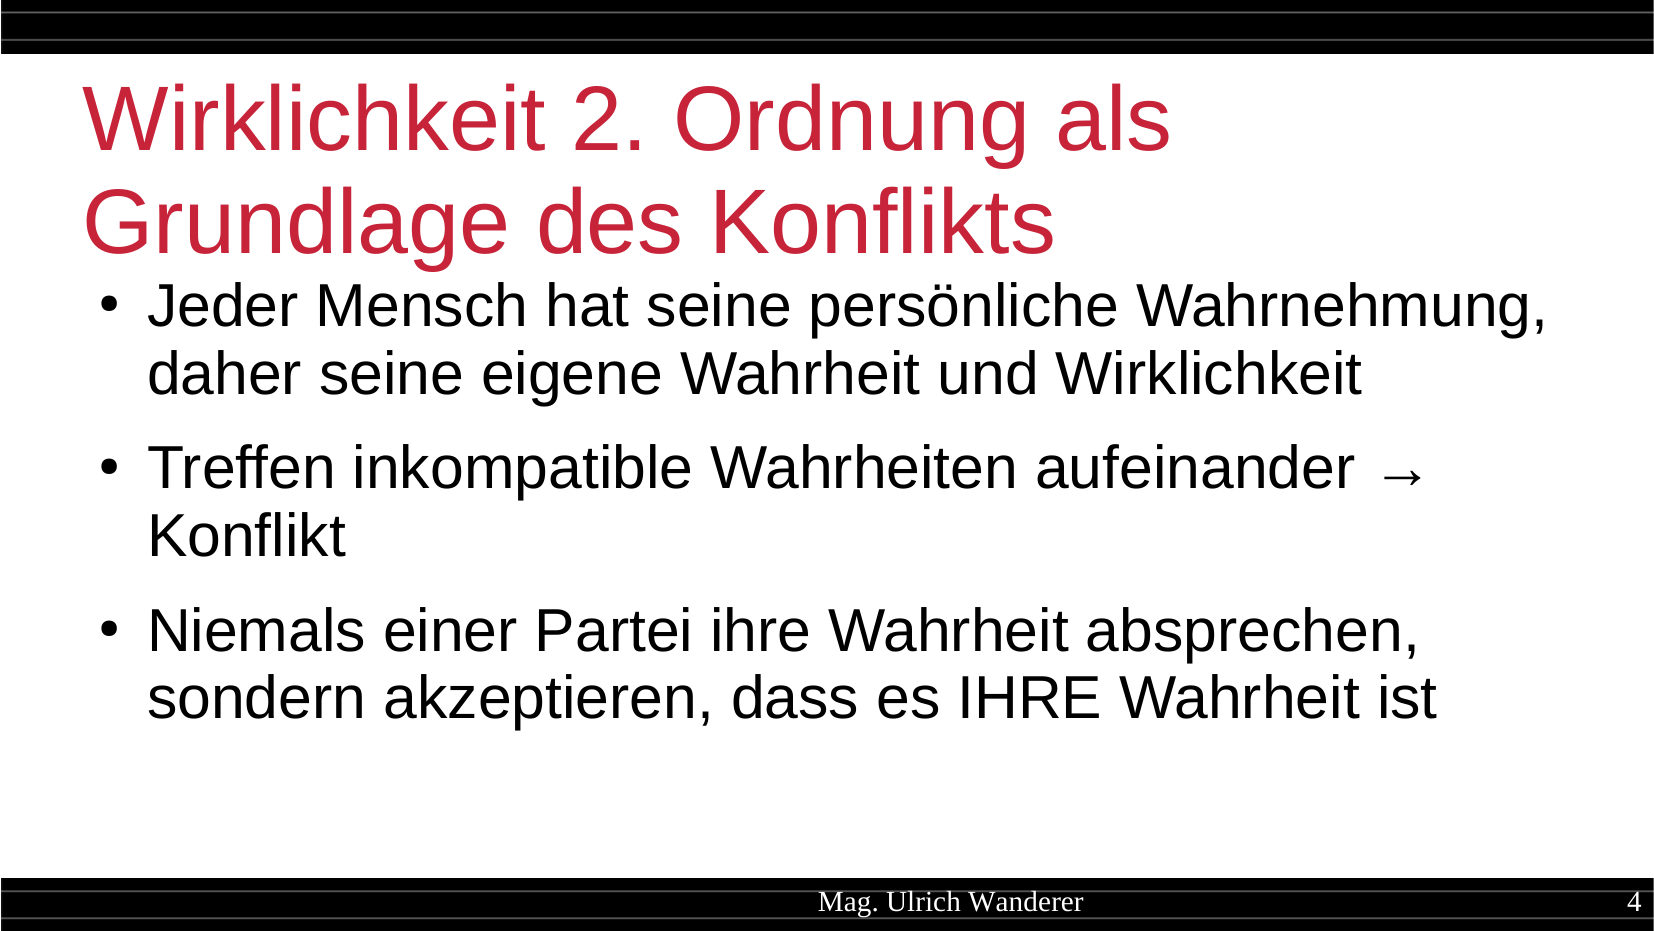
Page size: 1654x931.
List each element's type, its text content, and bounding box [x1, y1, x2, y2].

list Jeder Mensch hat seine persönliche Wahrnehmung, daher seine eigene Wahrheit und Wirklichkeit Treffen inkompatible Wahrheiten aufeinander → Konflikt Niemals einer Partei ihre Wahrheit absprechen, sondern akzeptieren, dass es IHRE Wahrheit ist [82, 271, 1571, 758]
title Wirklichkeit 2. Ordnung als Grundlage des Konflikts [82, 67, 1571, 271]
picture [1, 878, 1654, 931]
picture [1, 0, 1654, 54]
